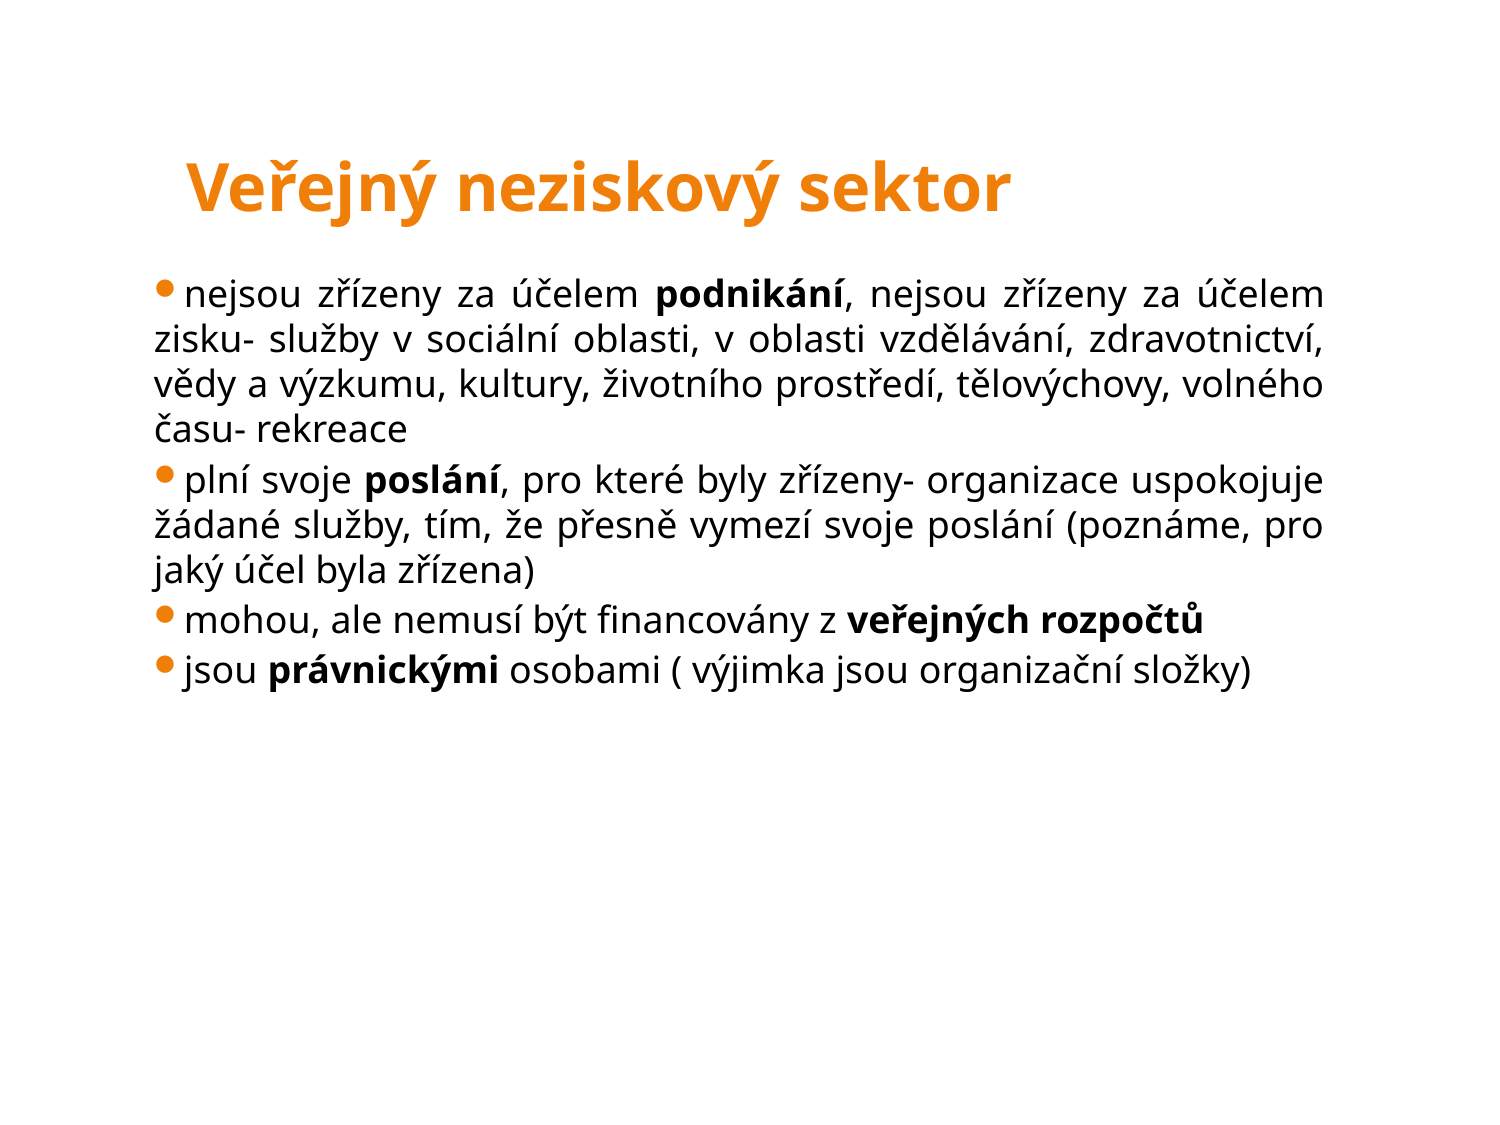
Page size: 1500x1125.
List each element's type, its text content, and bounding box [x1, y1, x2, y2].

list nejsou zřízeny za účelem podnikání, nejsou zřízeny za účelem zisku- služby v sociální oblasti, v oblasti vzdělávání, zdravotnictví, vědy a výzkumu, kultury, životního prostředí, tělovýchovy, volného času- rekreace plní svoje poslání, pro které byly zřízeny- organizace uspokojuje žádané služby, tím, že přesně vymezí svoje poslání (poznáme, pro jaký účel byla zřízena) mohou, ale nemusí být financovány z veřejných rozpočtů jsou právnickými osobami ( výjimka jsou organizační složky) [123, 255, 1388, 928]
title Veřejný neziskový sektor [171, 87, 1424, 232]
